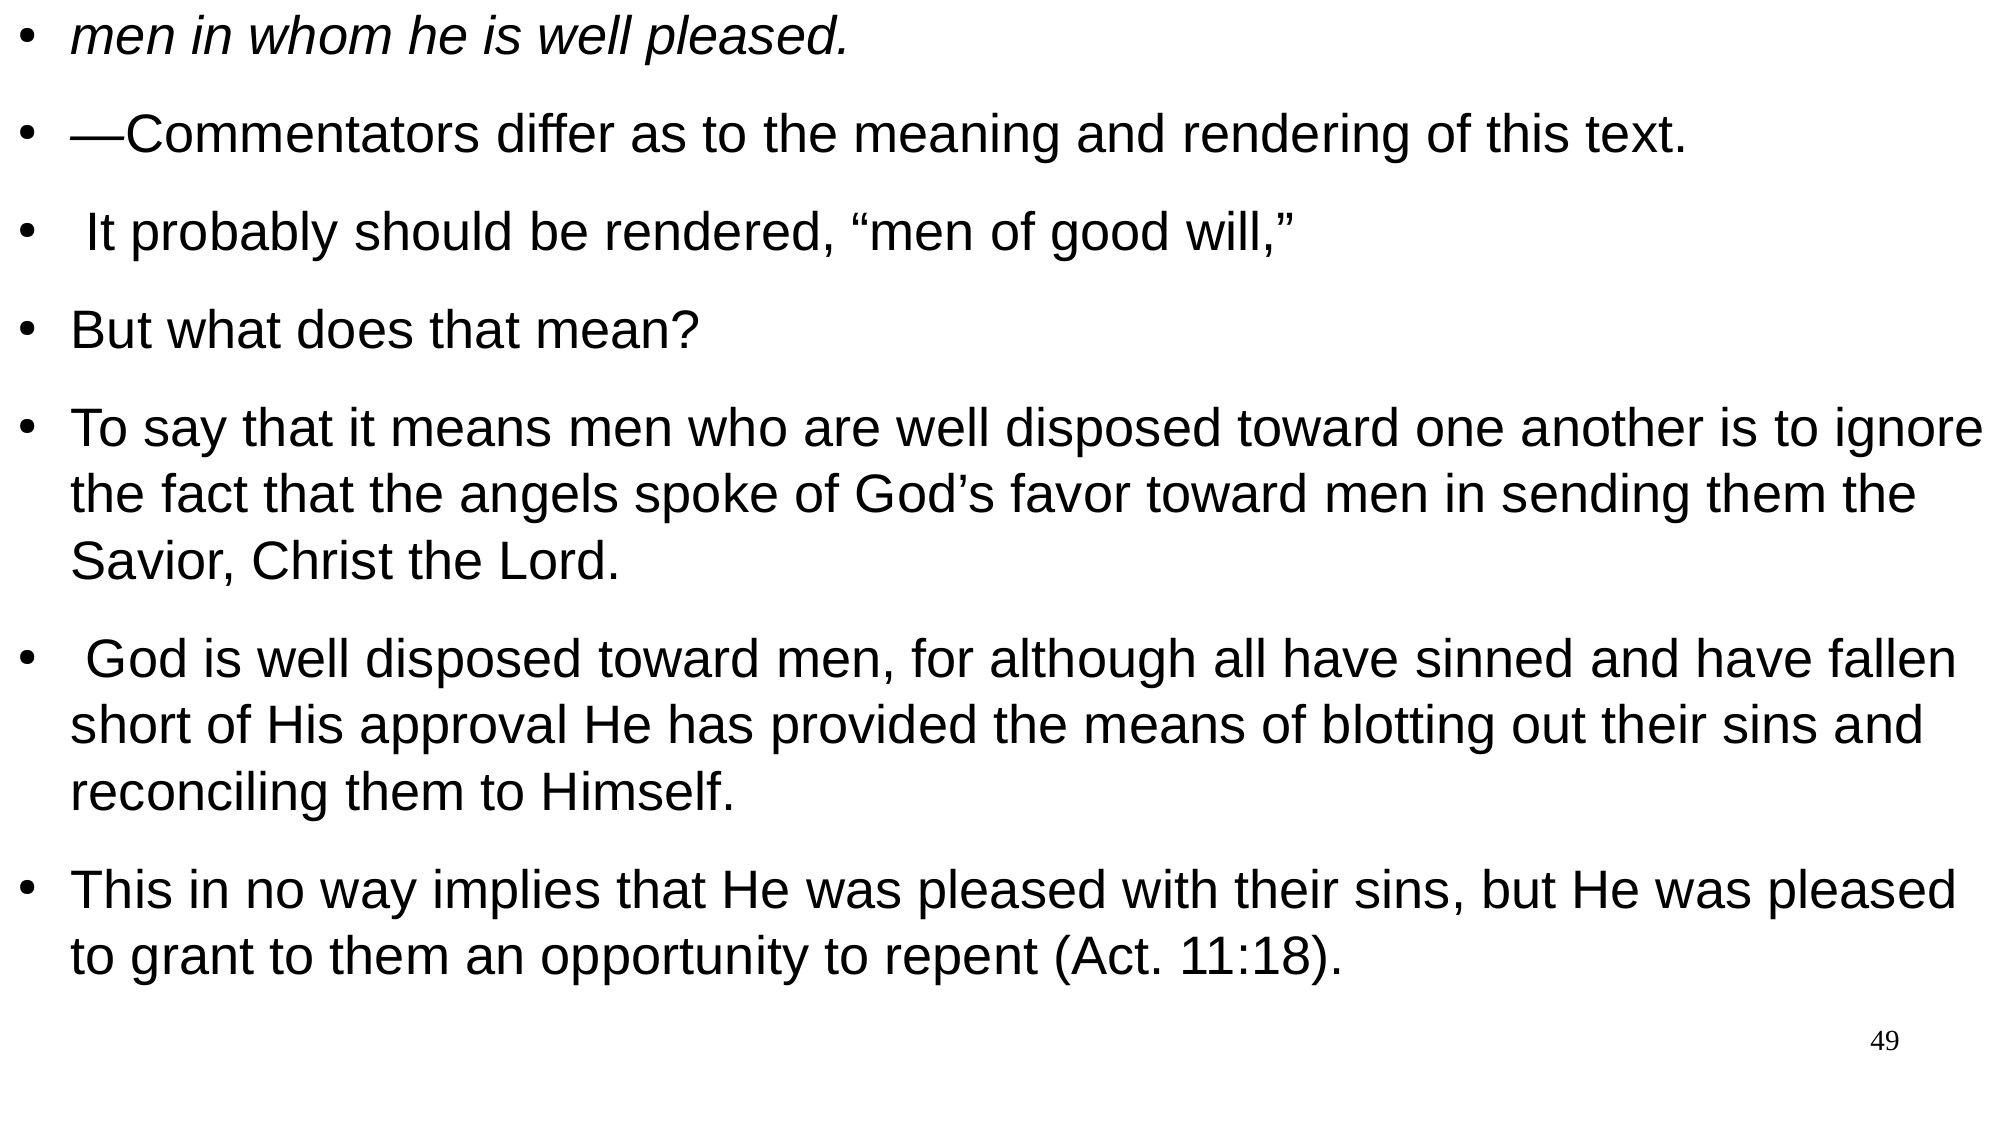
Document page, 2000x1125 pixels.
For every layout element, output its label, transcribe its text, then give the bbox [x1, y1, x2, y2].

list men in whom he is well pleased. —Commentators differ as to the meaning and rendering of this text. It probably should be rendered, “men of good will,” But what does that mean? To say that it means men who are well disposed toward one another is to ignore the fact that the angels spoke of God’s favor toward men in sending them the Savior, Christ the Lord. God is well disposed toward men, for although all have sinned and have fallen short of His approval He has provided the means of blotting out their sins and reconciling them to Himself. This in no way implies that He was pleased with their sins, but He was pleased to grant to them an opportunity to repent (Act. 11:18). [0, 0, 1996, 1123]
